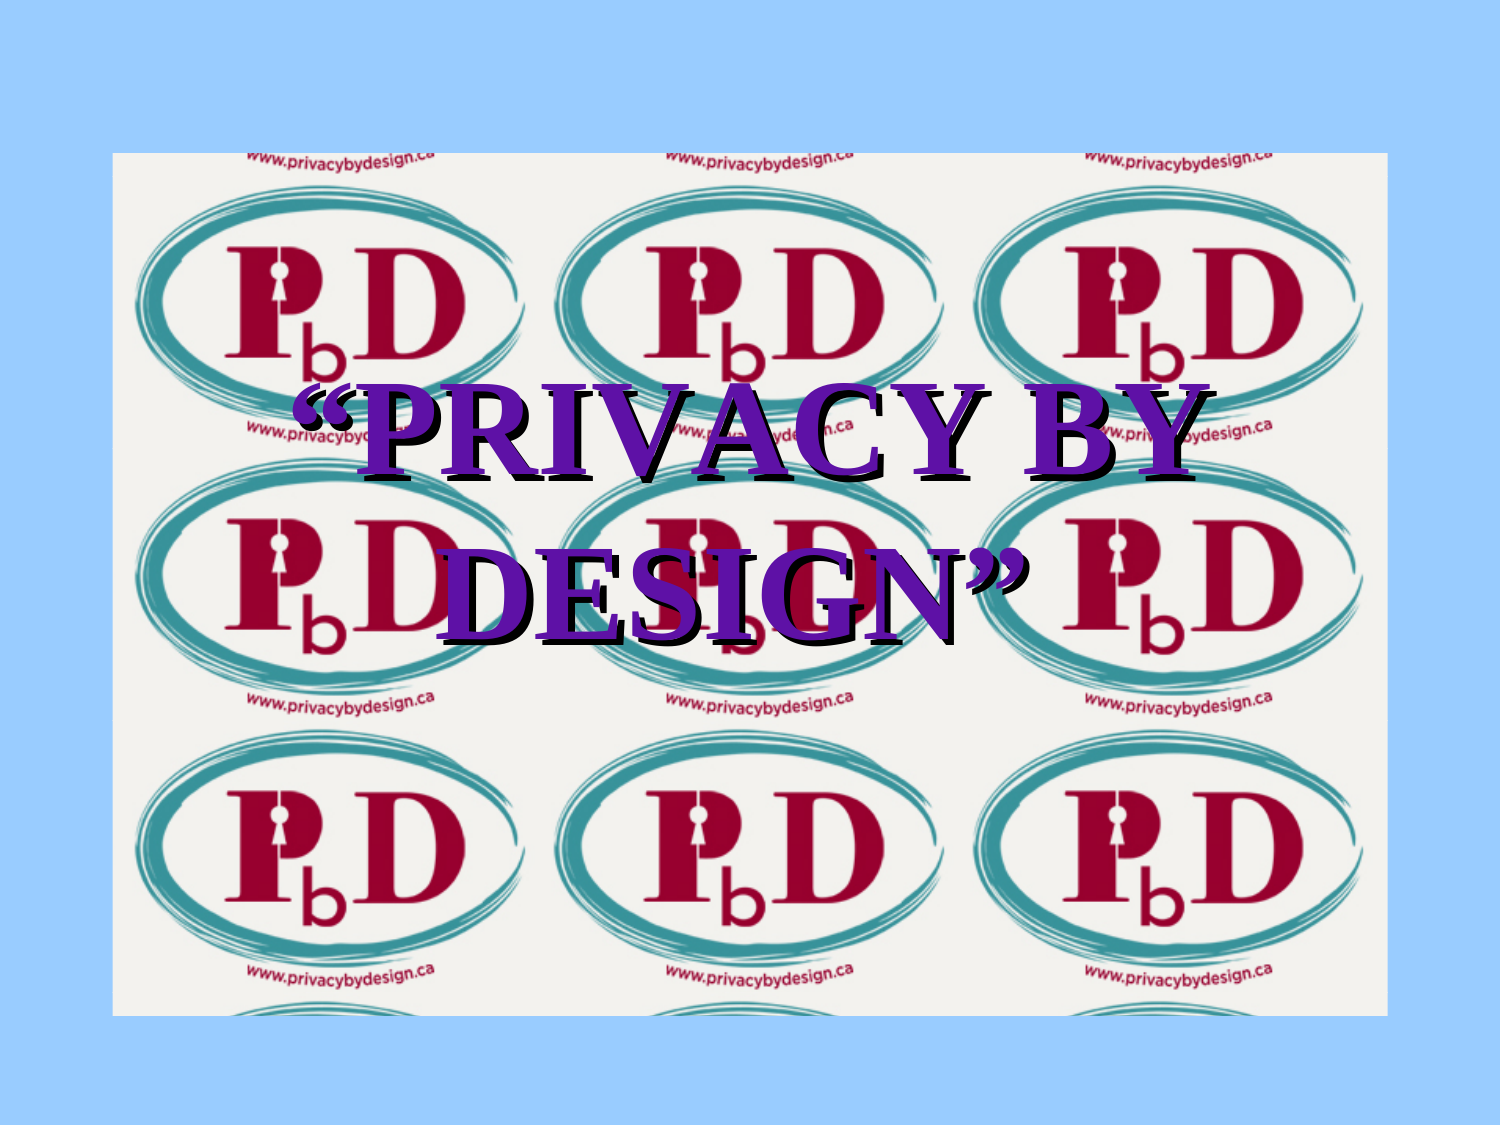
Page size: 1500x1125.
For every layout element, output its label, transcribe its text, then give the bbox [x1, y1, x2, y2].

title “PRIVACY BY DESIGN” [112, 153, 1388, 1016]
